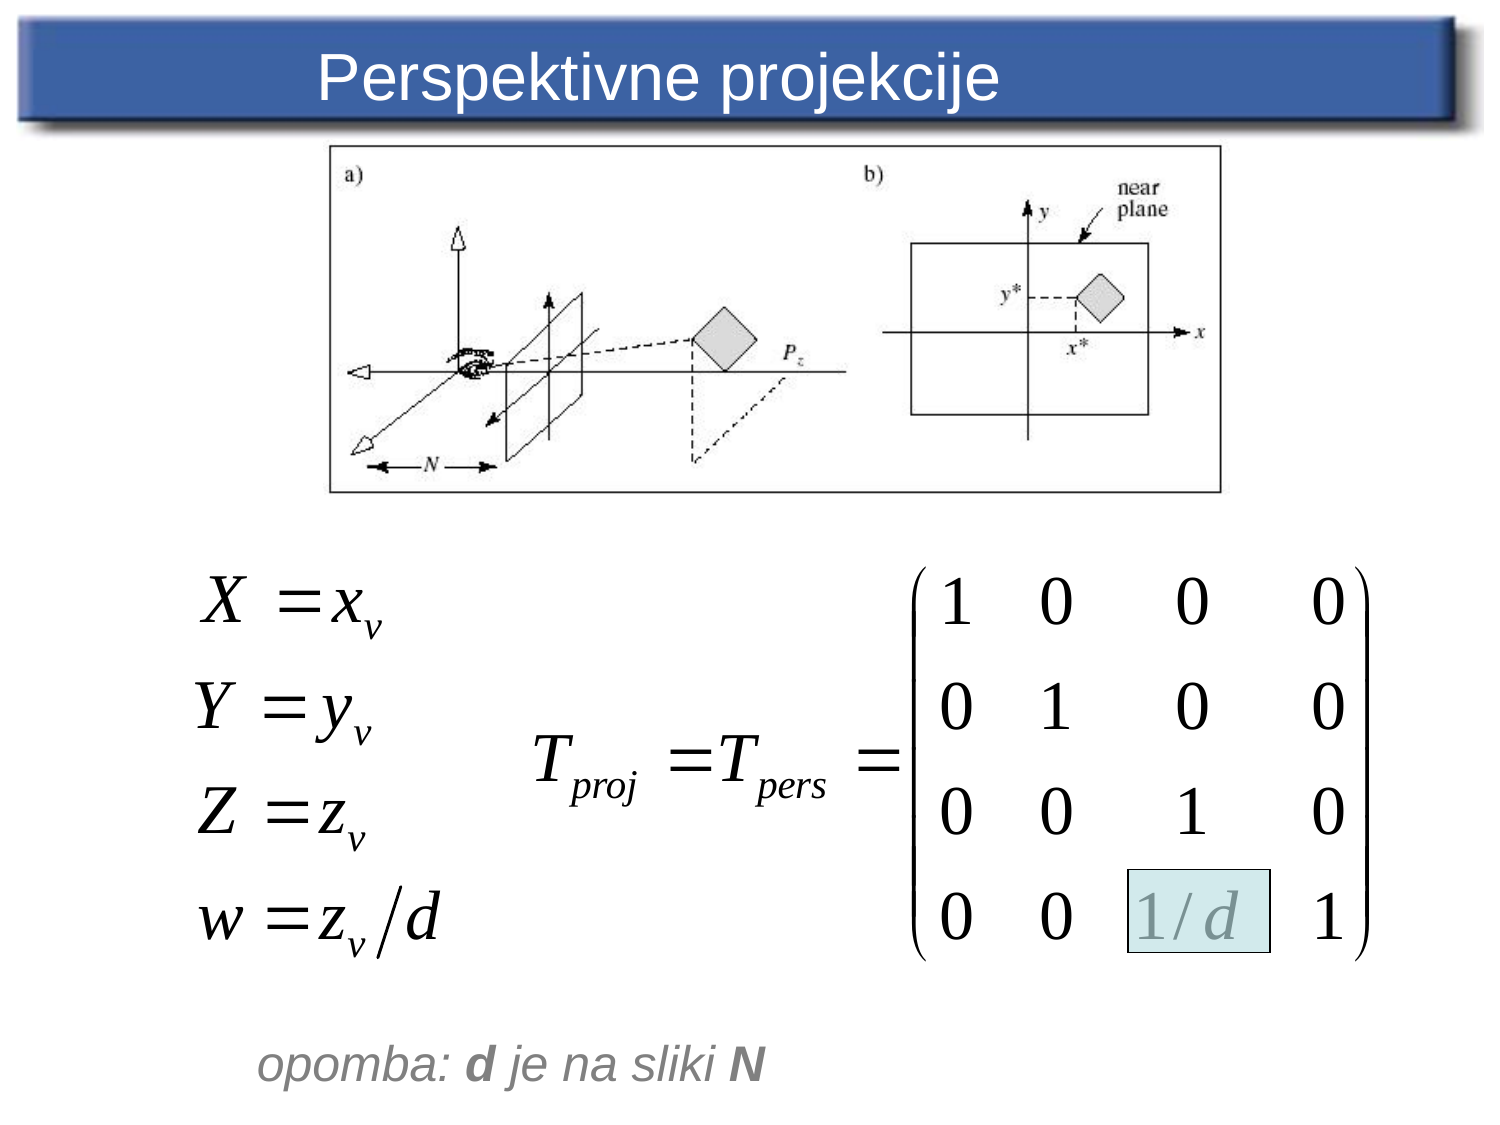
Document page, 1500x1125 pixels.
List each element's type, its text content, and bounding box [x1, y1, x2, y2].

text_box Perspektivne projekcije [48, 25, 1270, 122]
text_box [1128, 869, 1270, 953]
chart [523, 553, 1390, 974]
chart [186, 553, 461, 973]
picture [16, 13, 1484, 500]
text_box opomba: d je na sliki N [35, 1023, 987, 1099]
